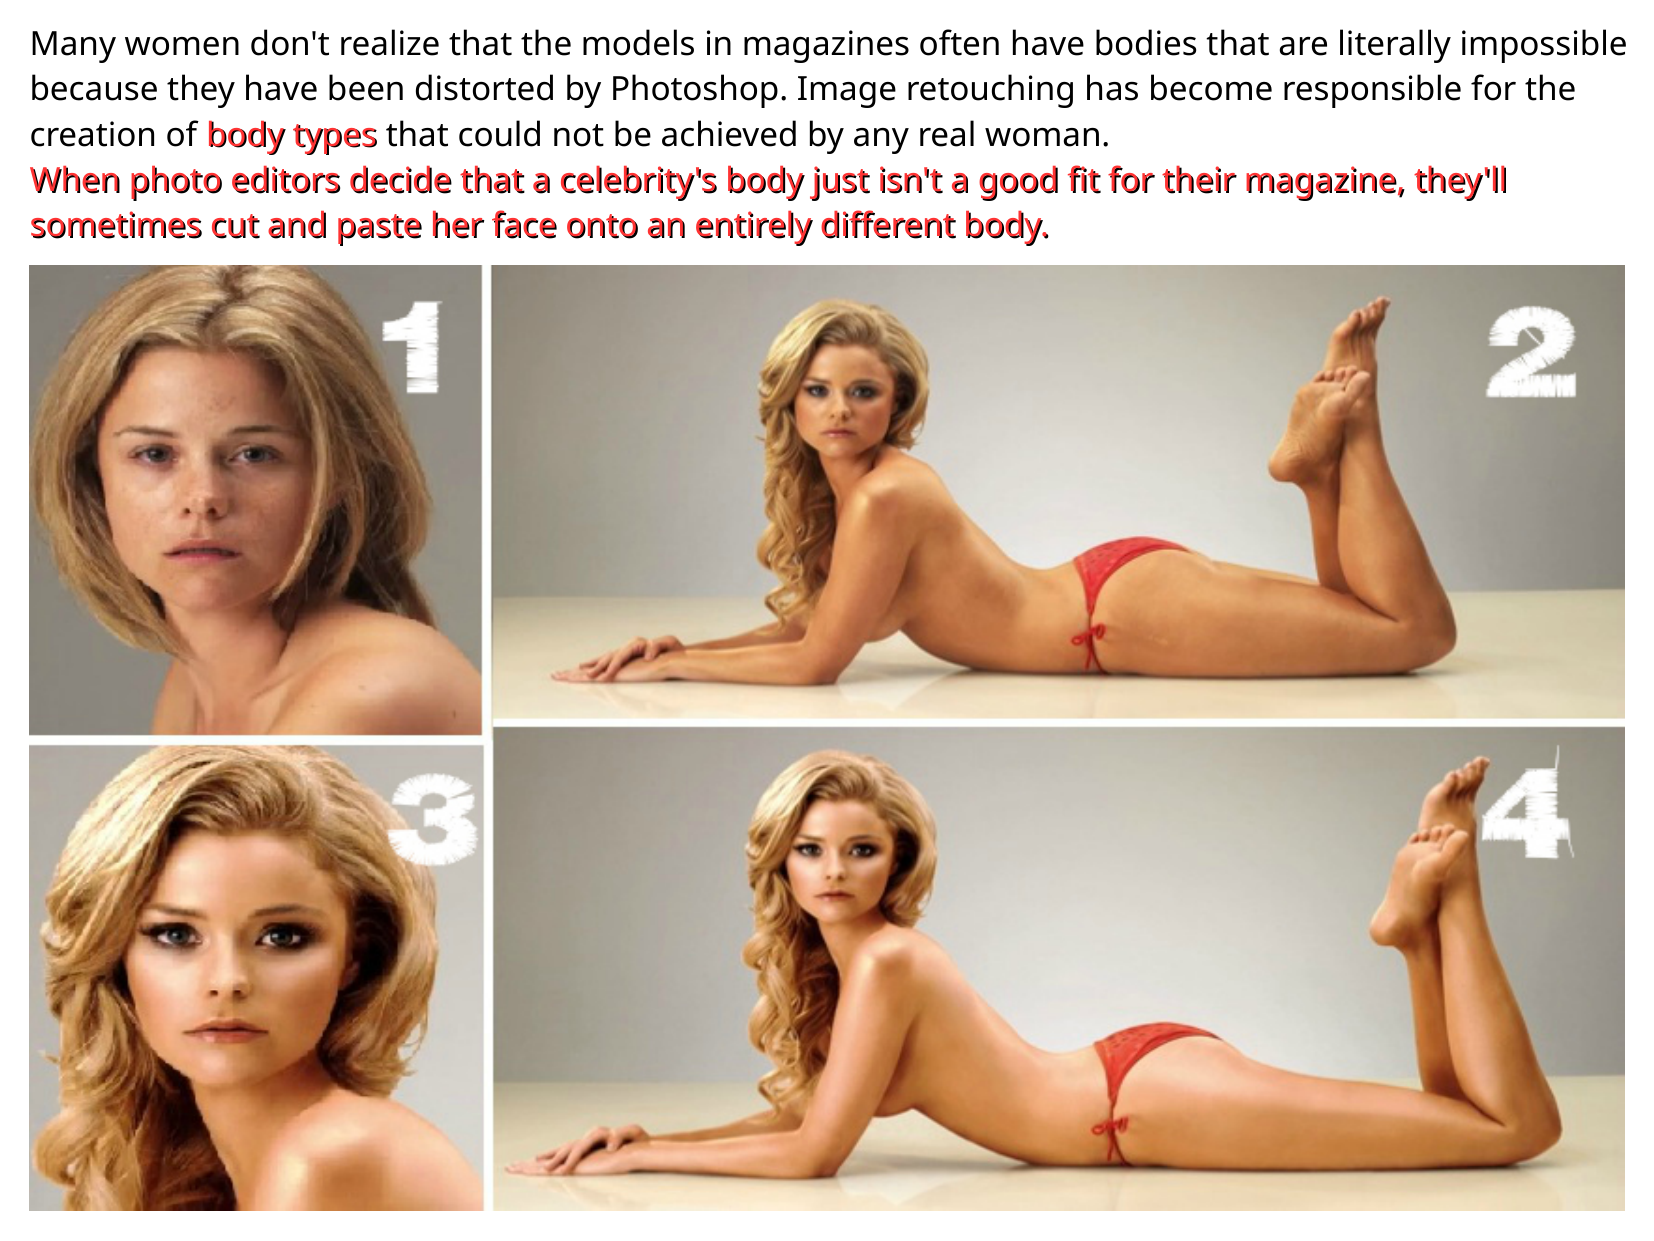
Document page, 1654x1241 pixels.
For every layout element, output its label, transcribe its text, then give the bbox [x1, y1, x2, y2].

title Many women don't realize that the models in magazines often have bodies that are literally impossible because they have been distorted by Photoshop. Image retouching has become responsible for the creation of body types that could not be achieved by any real woman. When photo editors decide that a celebrity's body just isn't a good fit for their magazine, they'll sometimes cut and paste her face onto an entirely different body. [29, 0, 1654, 355]
picture [29, 355, 1625, 1211]
